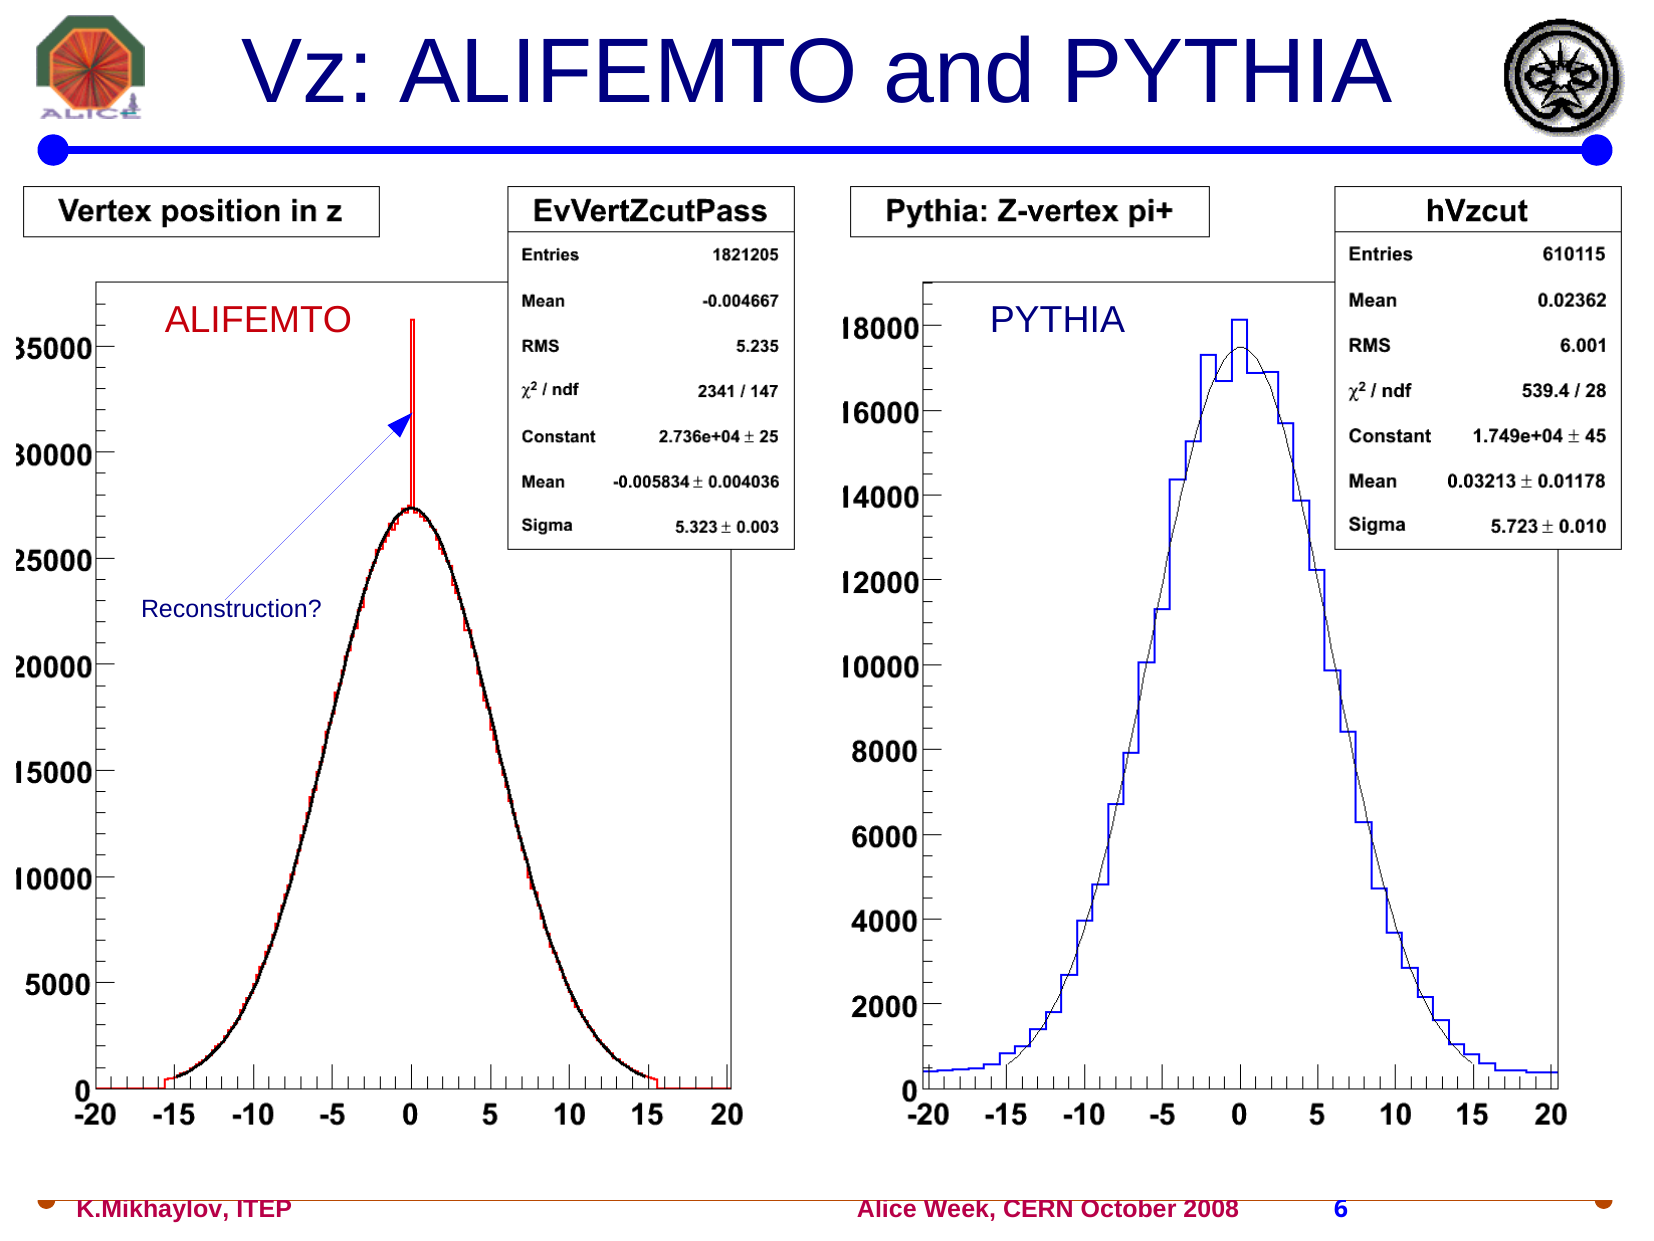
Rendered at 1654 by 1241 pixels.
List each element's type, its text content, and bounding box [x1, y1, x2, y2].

text_box K.Mikhaylov, ITEP Alice Week, CERN October 2008 <number> [61, 1201, 1623, 1241]
title Vz: ALIFEMTO and PYTHIA [75, 8, 1561, 146]
text_box PYTHIA [975, 300, 1141, 357]
text_box Reconstruction? [126, 600, 338, 643]
picture [36, 15, 145, 120]
picture [0, 171, 1654, 1201]
picture [1497, 14, 1625, 137]
text_box ALIFEMTO [150, 300, 367, 357]
